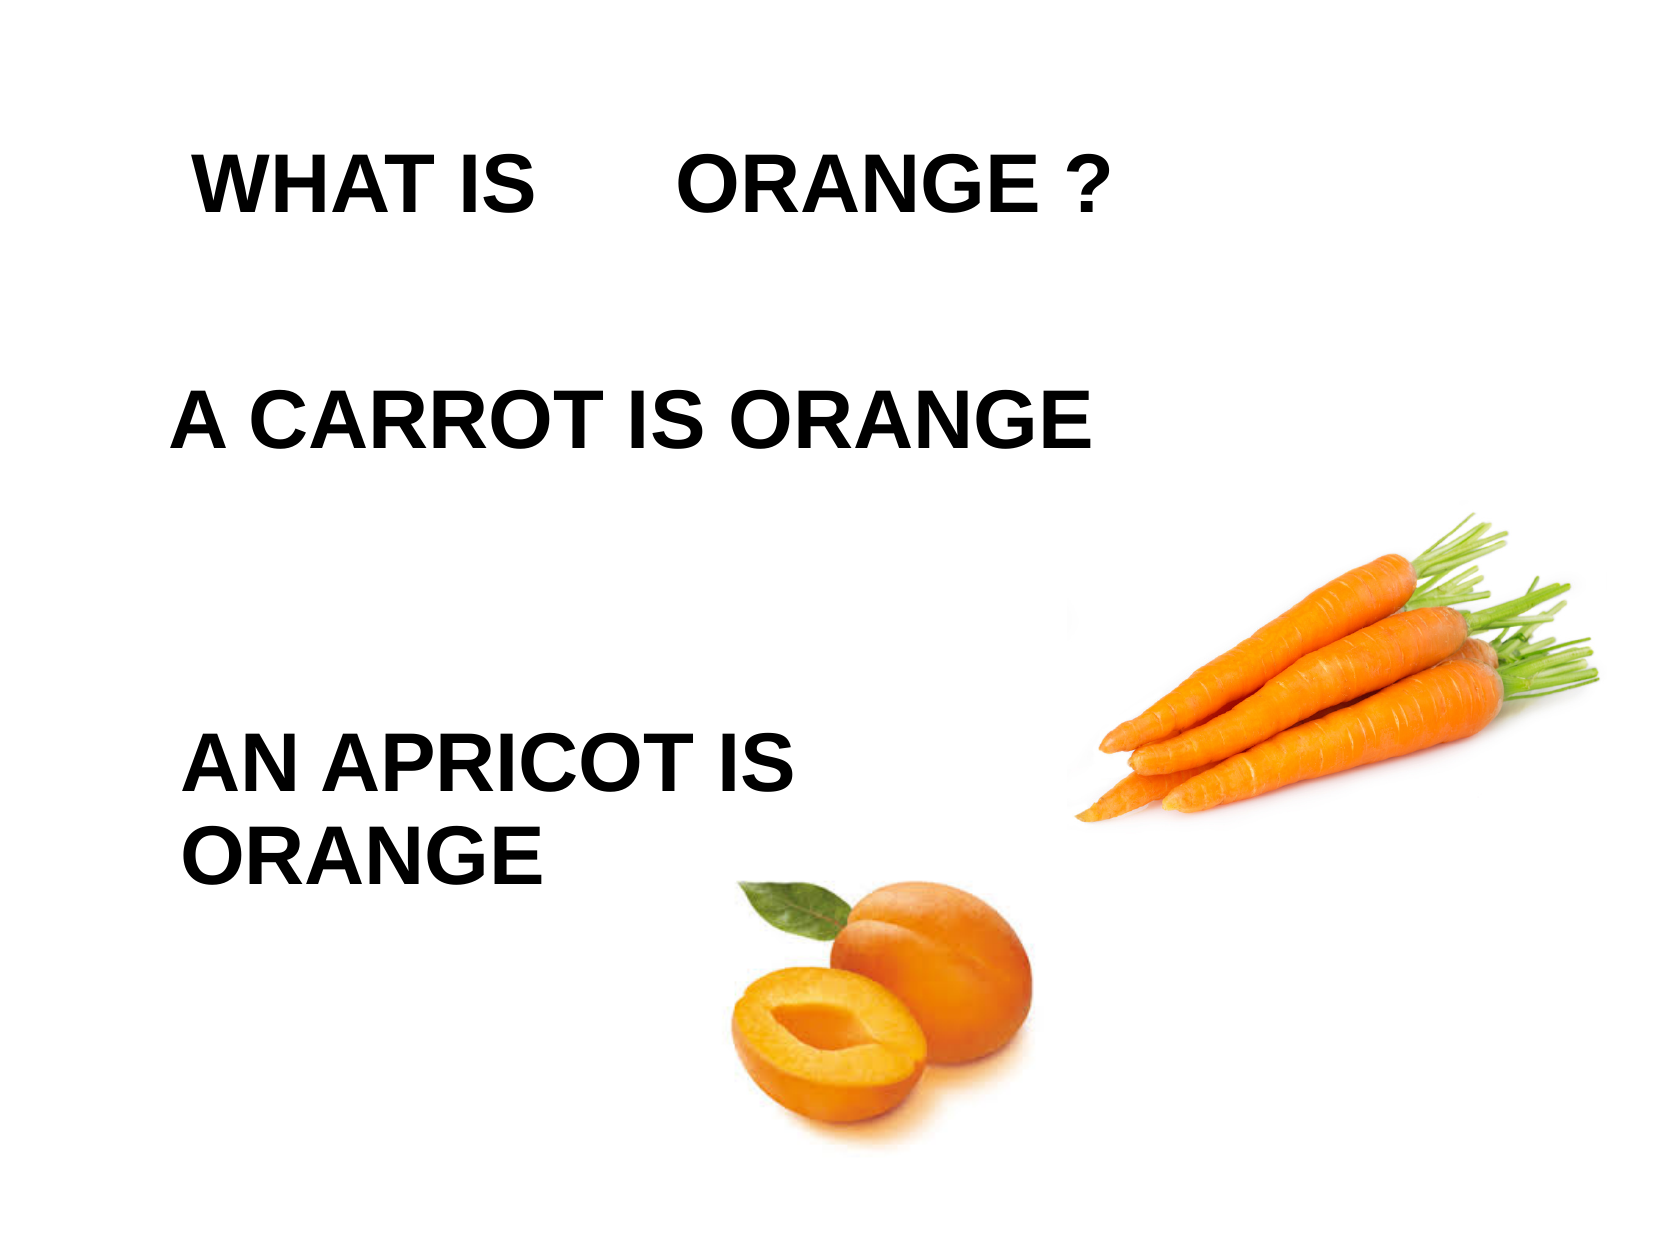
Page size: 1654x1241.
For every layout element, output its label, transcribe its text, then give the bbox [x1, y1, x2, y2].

picture [685, 856, 1079, 1170]
picture [1067, 496, 1607, 849]
text_box A CARROT IS ORANGE [153, 366, 1264, 474]
text_box WHAT IS ORANGE ? [177, 129, 1205, 238]
text_box AN APRICOT IS ORANGE [165, 708, 1016, 910]
